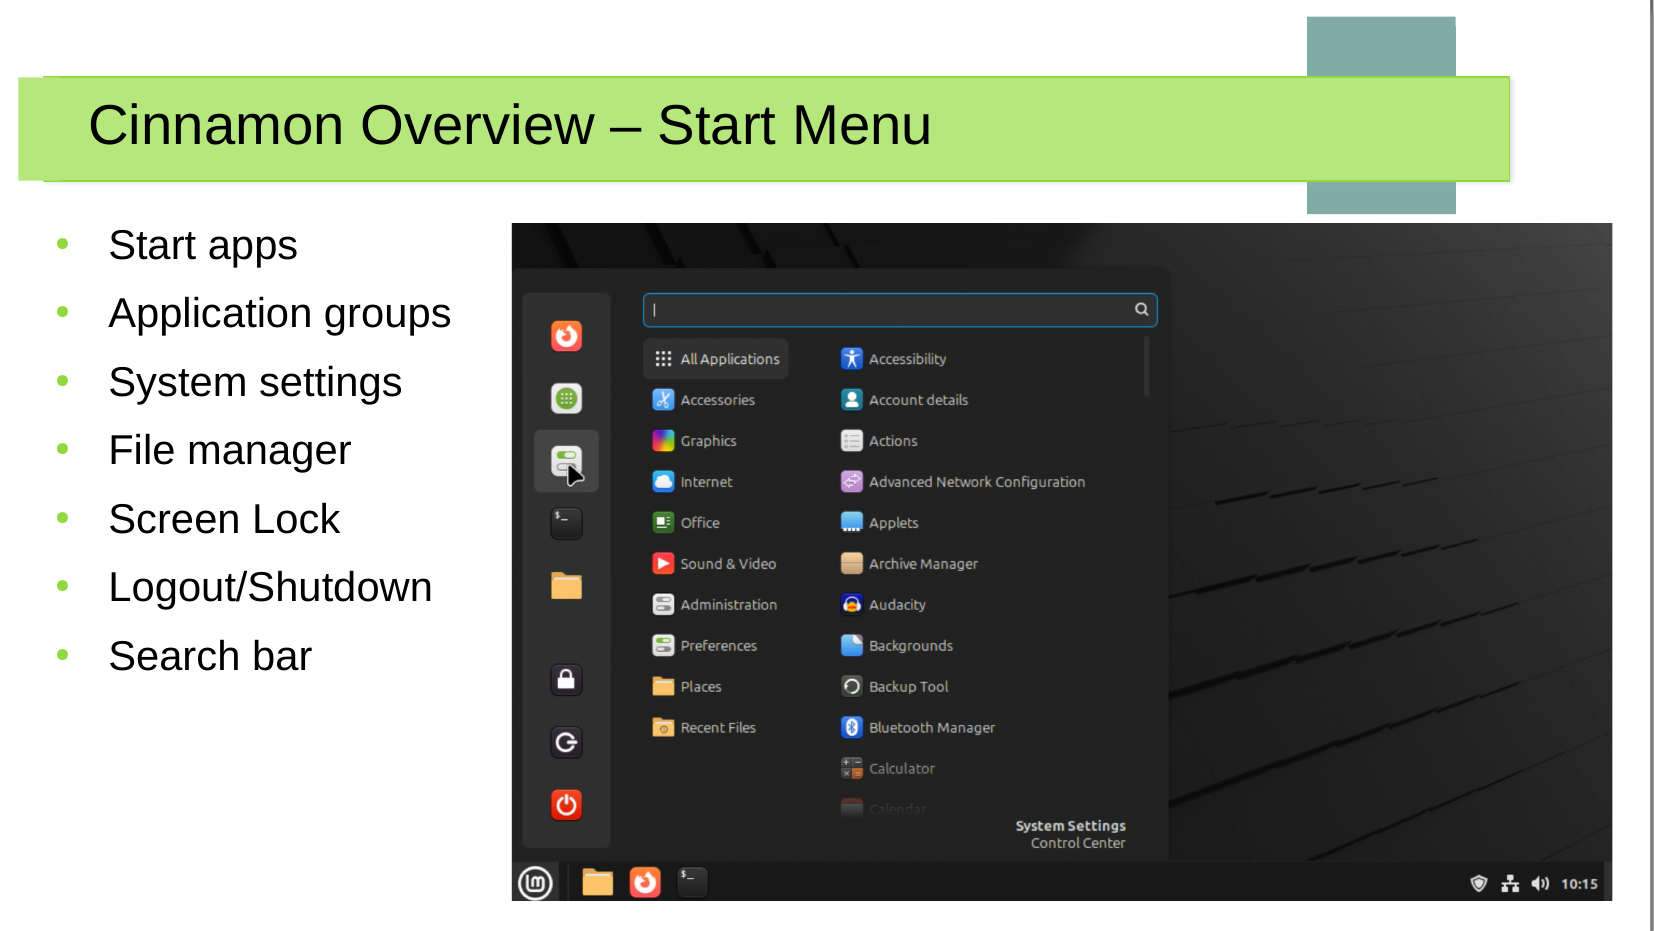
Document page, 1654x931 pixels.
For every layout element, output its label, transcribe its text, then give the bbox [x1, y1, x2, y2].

list Start apps Application groups System settings File manager Screen Lock Logout/Shutdown Search bar [37, 221, 512, 901]
title Cinnamon Overview – Start Menu [88, 73, 1506, 178]
picture [511, 223, 1613, 901]
